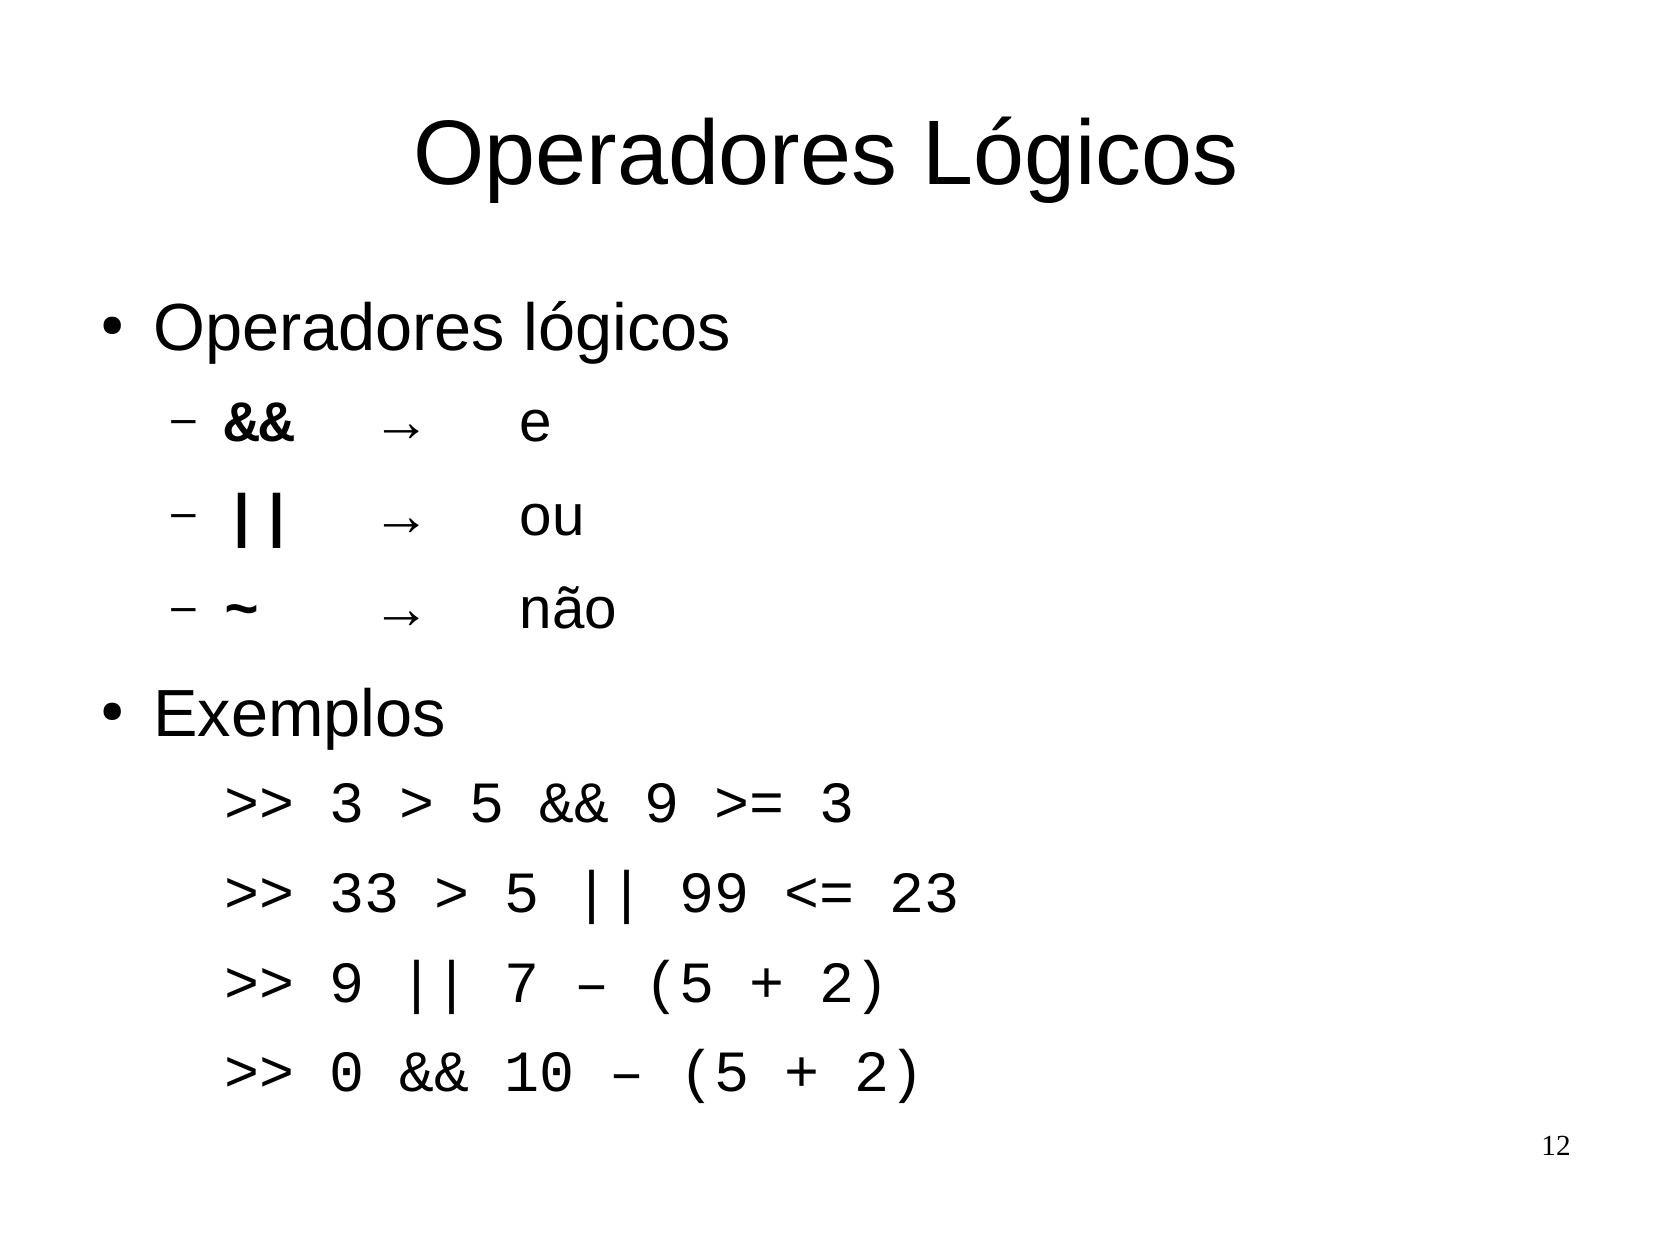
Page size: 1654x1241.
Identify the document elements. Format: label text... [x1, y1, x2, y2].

title Operadores Lógicos [82, 49, 1571, 257]
list Operadores lógicos && → e || → ou ~ → não Exemplos >> 3 > 5 && 9 >= 3 >> 33 > 5 || 99 <= 23 >> 9 || 7 – (5 + 2) >> 0 && 10 – (5 + 2) [82, 290, 1571, 1123]
